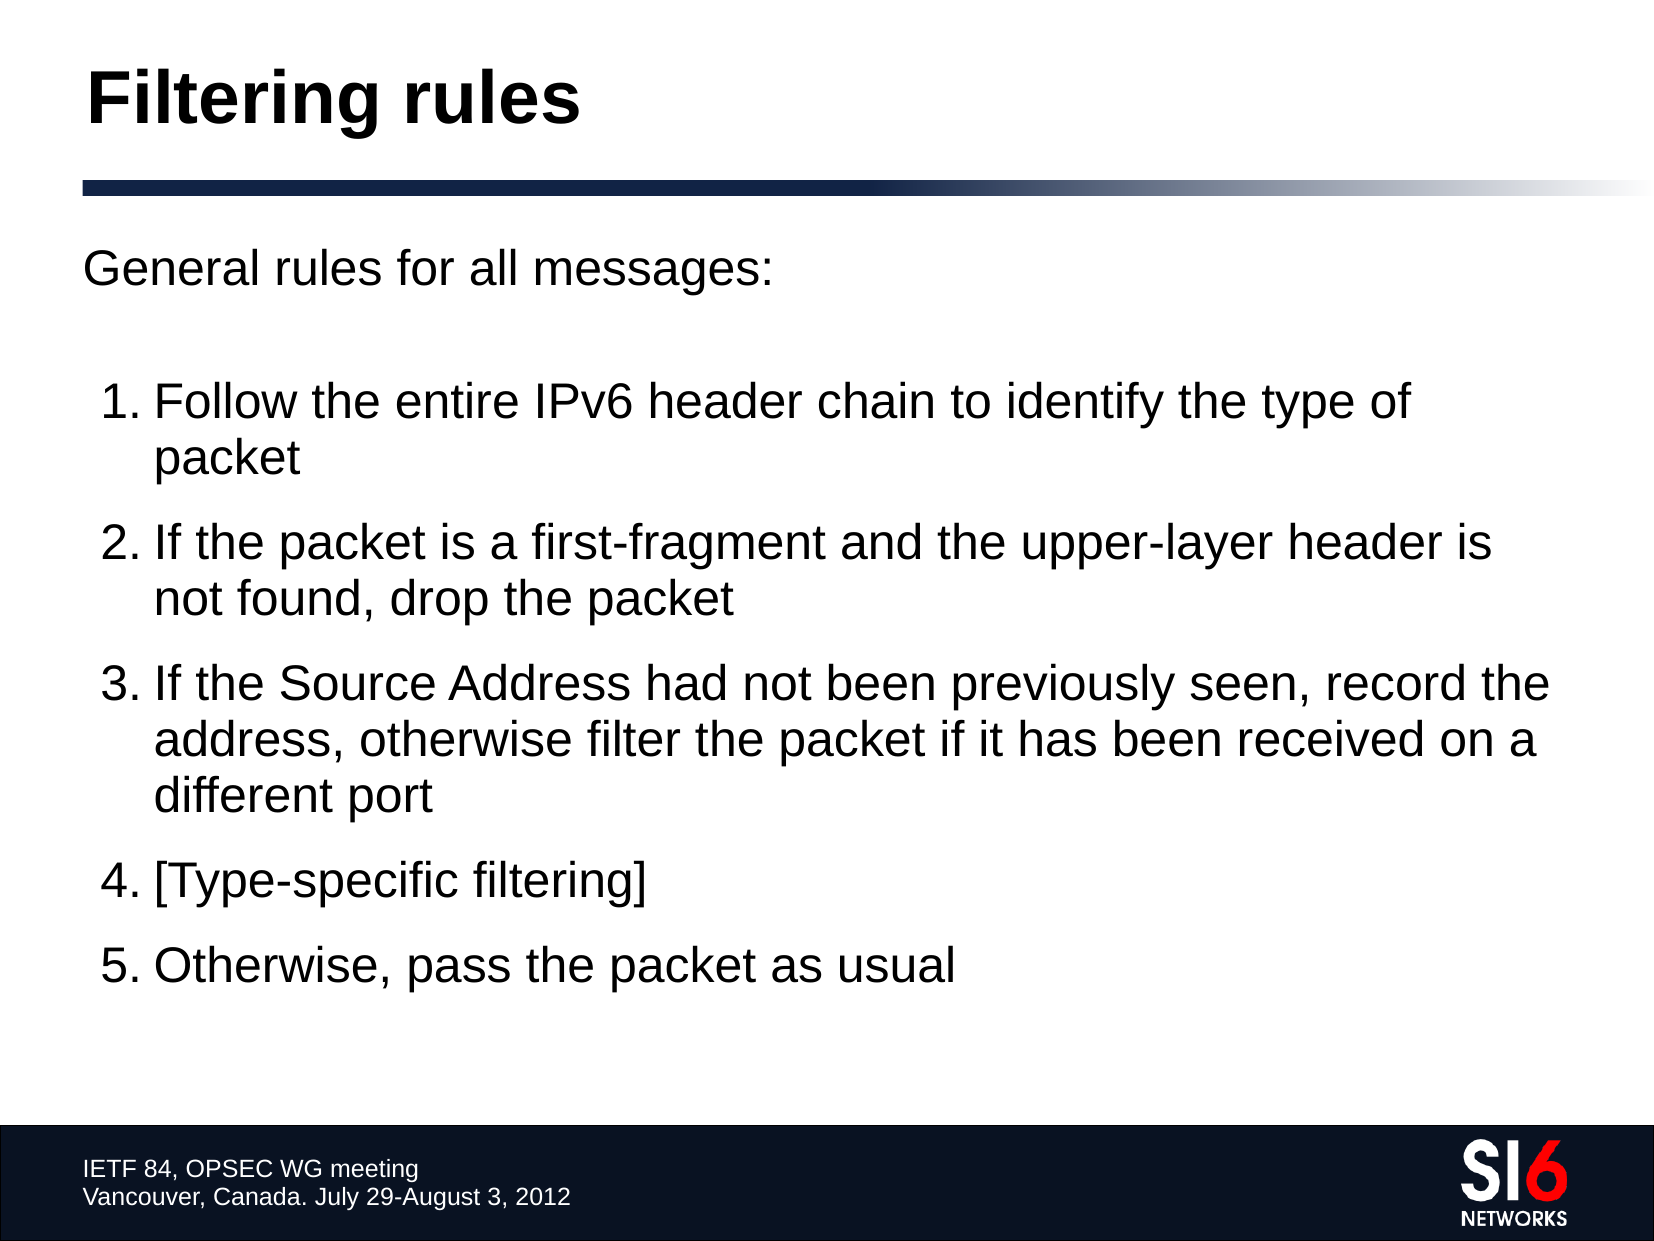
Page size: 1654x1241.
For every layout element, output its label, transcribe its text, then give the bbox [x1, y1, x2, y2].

picture [1461, 1139, 1567, 1226]
list General rules for all messages: Follow the entire IPv6 header chain to identify the type of packet If the packet is a first-fragment and the upper-layer header is not found, drop the packet If the Source Address had not been previously seen, record the address, otherwise filter the packet if it has been received on a different port [Type-specific filtering] Otherwise, pass the packet as usual [82, 240, 1571, 1059]
title Filtering rules [86, 30, 1576, 166]
